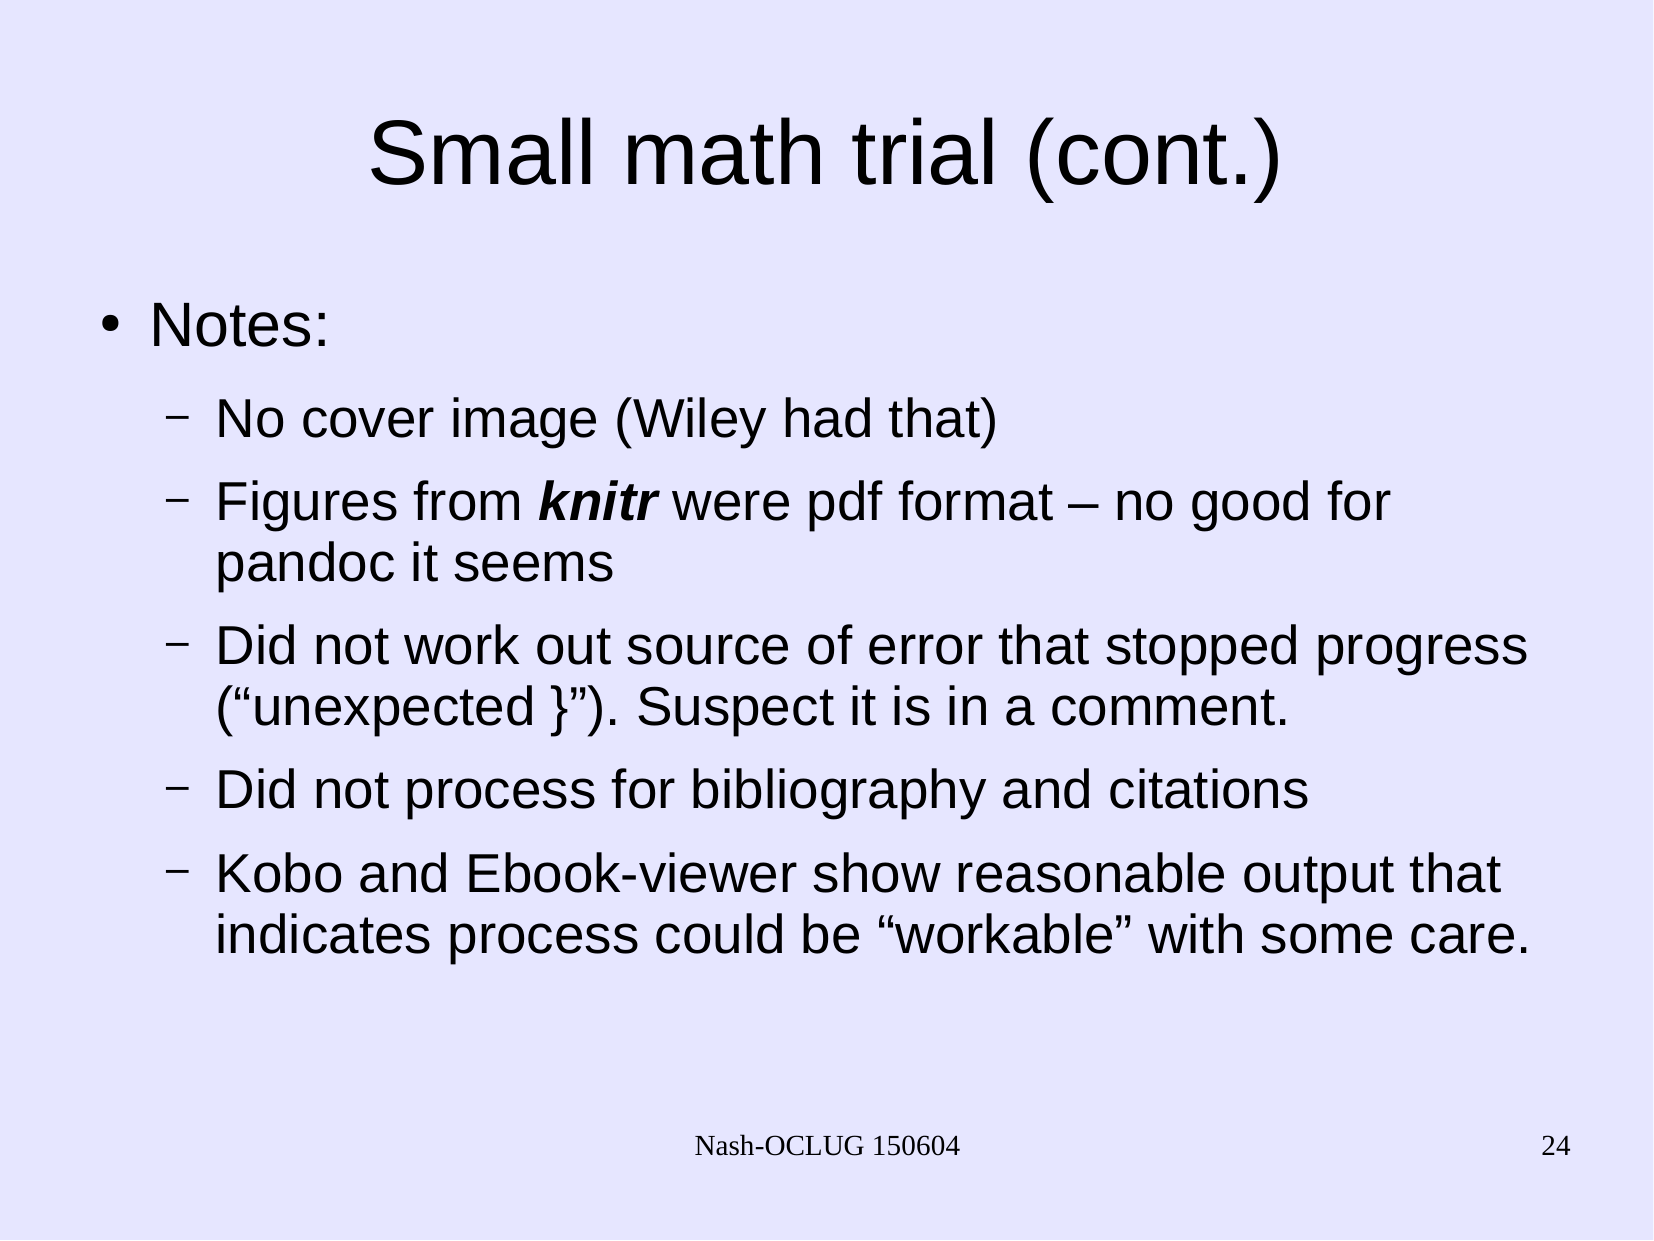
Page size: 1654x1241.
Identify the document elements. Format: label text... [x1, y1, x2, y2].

title Small math trial (cont.) [82, 49, 1571, 257]
list Notes: No cover image (Wiley had that) Figures from knitr were pdf format – no good for pandoc it seems Did not work out source of error that stopped progress (“unexpected }”). Suspect it is in a comment. Did not process for bibliography and citations Kobo and Ebook-viewer show reasonable output that indicates process could be “workable” with some care. [82, 290, 1538, 1010]
